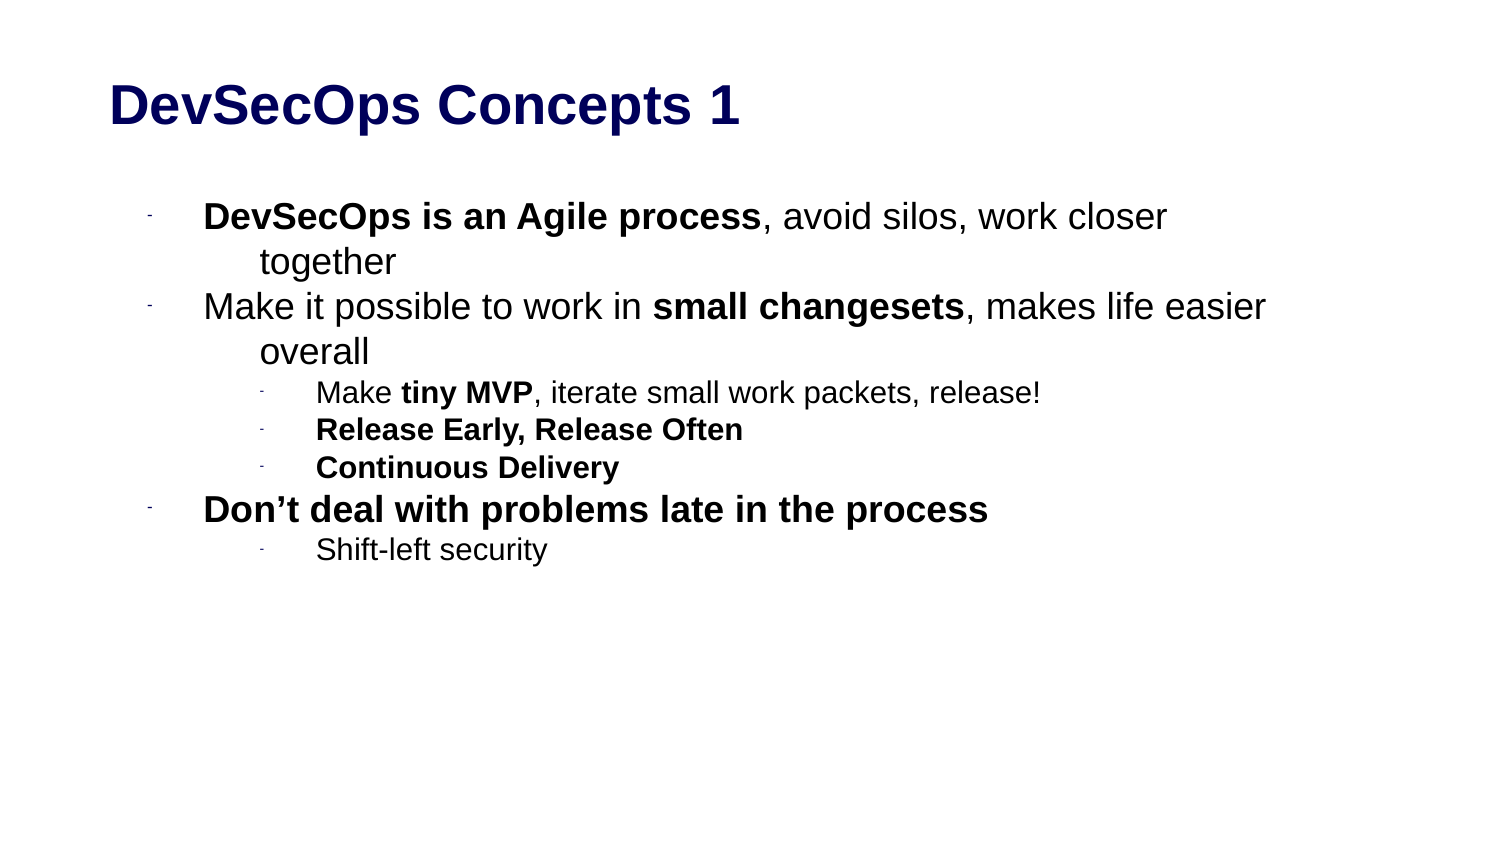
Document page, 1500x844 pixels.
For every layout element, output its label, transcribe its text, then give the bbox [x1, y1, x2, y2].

list DevSecOps is an Agile process, avoid silos, work closer together Make it possible to work in small changesets, makes life easier overall Make tiny MVP, iterate small work packets, release! Release Early, Release Often Continuous Delivery Don’t deal with problems late in the process Shift-left security [94, 177, 1312, 739]
title DevSecOps Concepts 1 [94, 53, 1312, 164]
